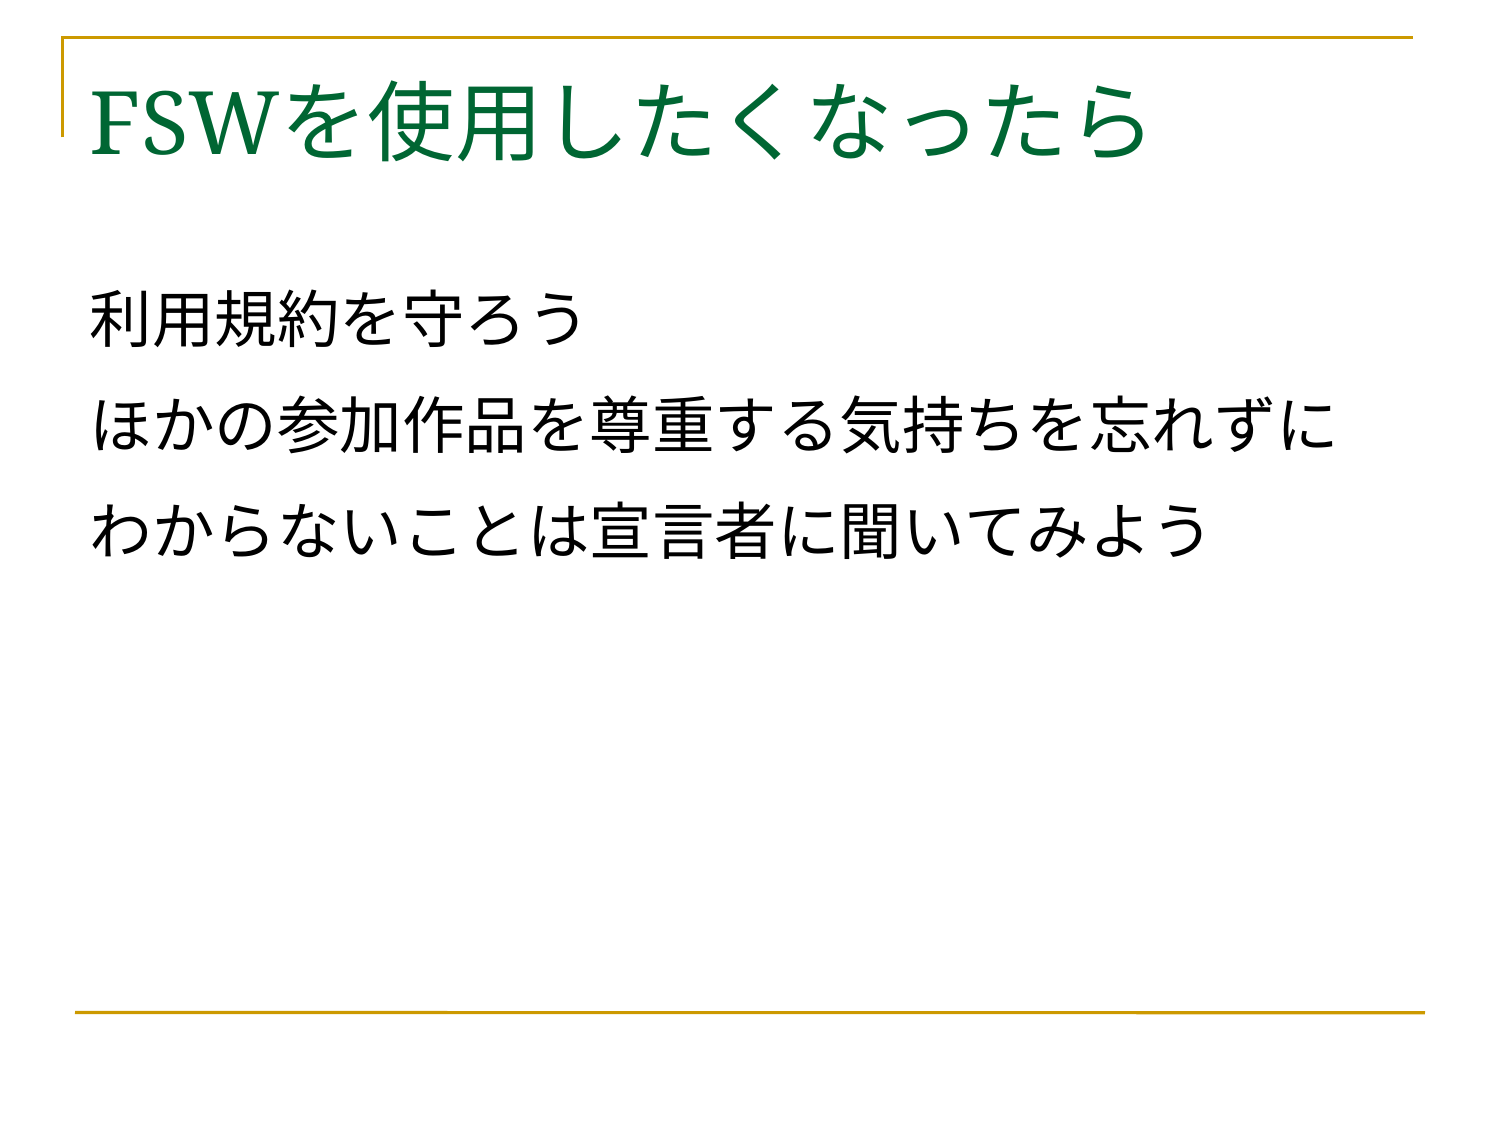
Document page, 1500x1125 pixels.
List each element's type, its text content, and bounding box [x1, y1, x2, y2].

title FSWを使用したくなったら [75, 45, 1426, 233]
list 利用規約を守ろう ほかの参加作品を尊重する気持ちを忘れずに わからないことは宣言者に聞いてみよう [75, 262, 1426, 1006]
